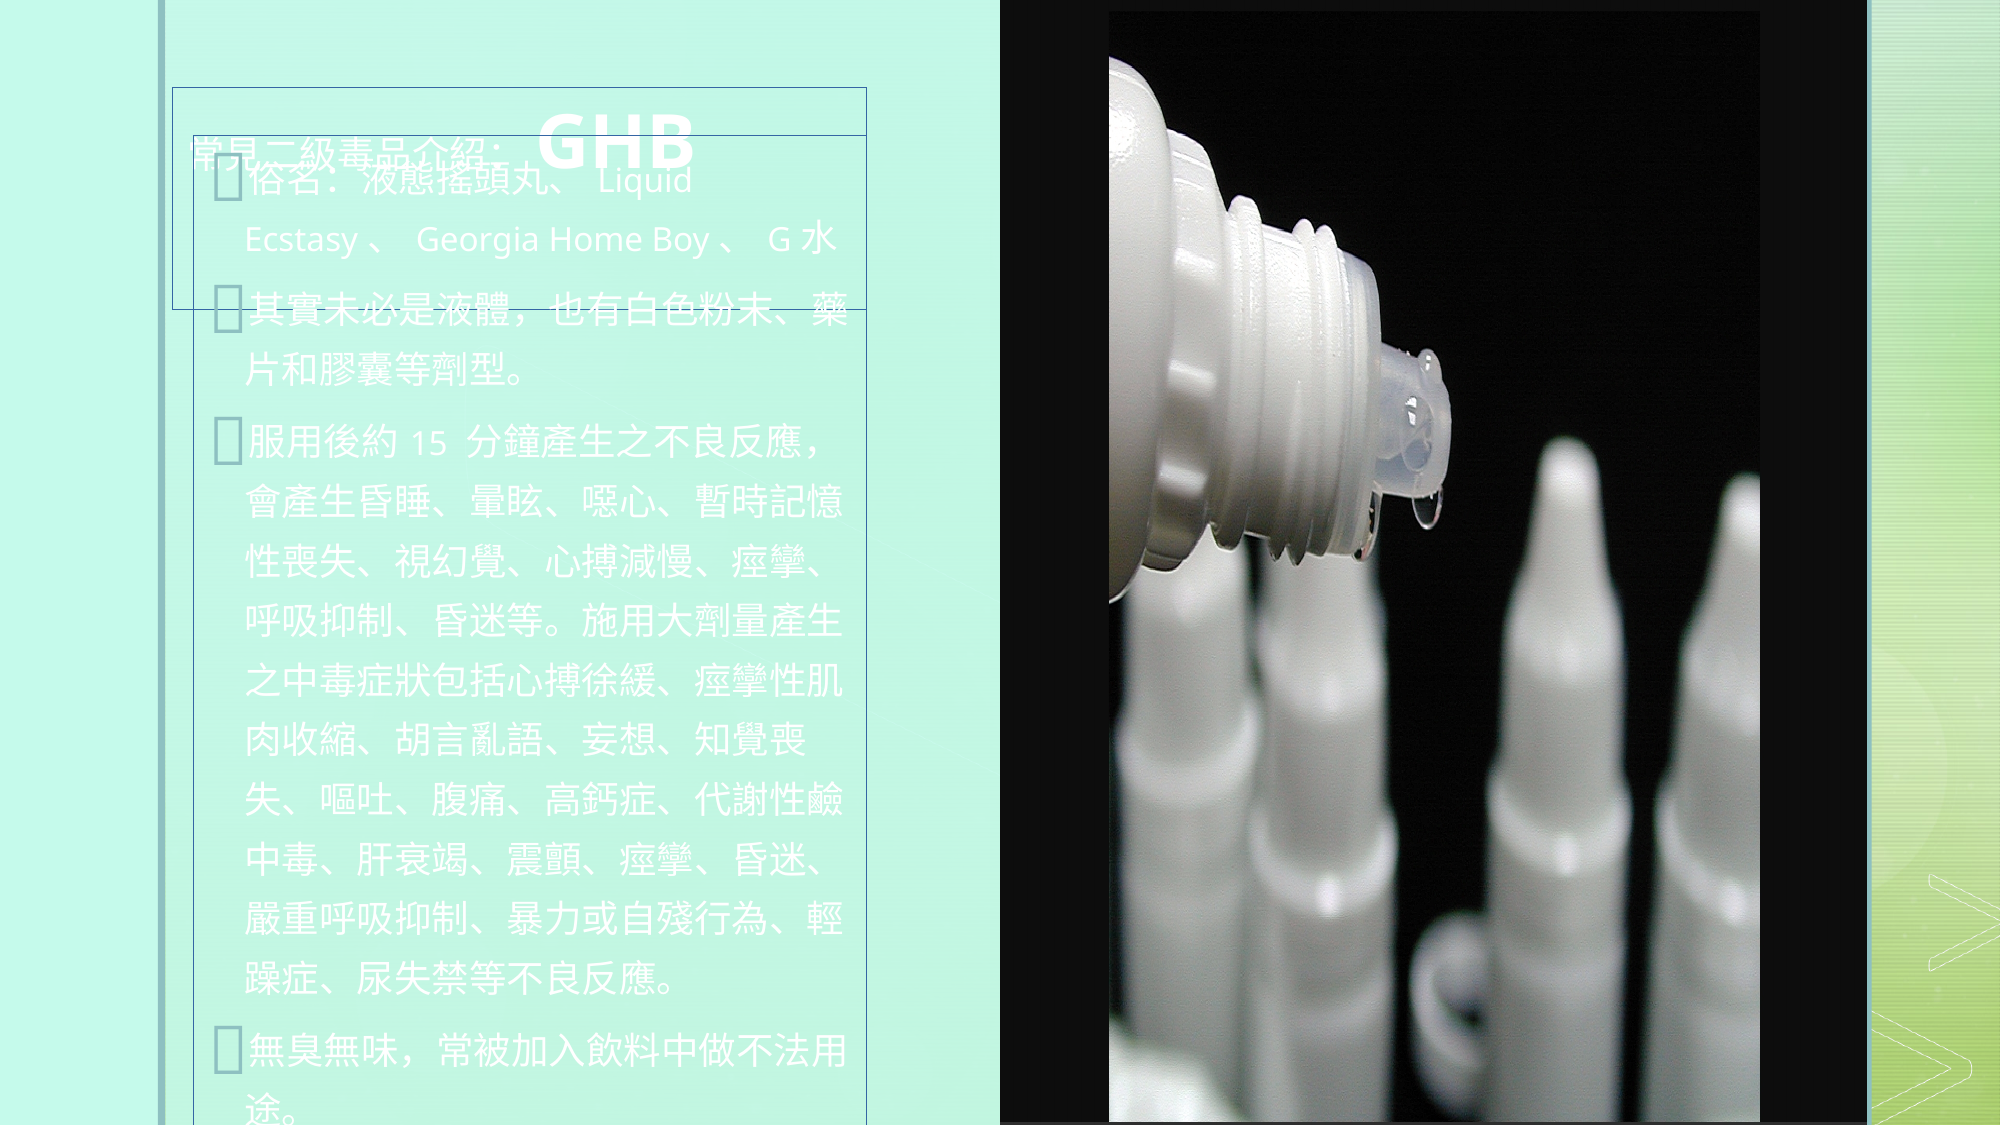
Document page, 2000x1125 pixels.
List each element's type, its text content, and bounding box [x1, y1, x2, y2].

picture [1000, 0, 1867, 1125]
text_box [194, 993, 866, 1125]
picture [1872, 0, 2000, 1125]
text_box 常見二級毒品介紹：GHB [194, 136, 866, 285]
text_box 俗名：液態搖頭丸、Liquid Ecstasy、Georgia Home Boy、G水 其實未必是液體，也有白色粉末、藥片和膠囊等劑型。 服用後約15 分鐘產生之不良反應，會產生昏睡、暈眩、噁心、暫時記憶性喪失、視幻覺、心搏減慢、痙攣、呼吸抑制、昏迷等。施用大劑量產生之中毒症狀包括心搏徐緩、痙攣性肌肉收縮、胡言亂語、妄想、知覺喪失、嘔吐、腹痛、高鈣症、代謝性鹼中毒、肝衰竭、震顫、痙攣、昏迷、嚴重呼吸抑制、暴力或自殘行為、輕躁症、尿失禁等不良反應。 無臭無味，常被加入飲料中做不法用途。 [193, 285, 867, 993]
text_box 常見二級毒品介紹：GHB [172, 87, 867, 310]
text_box [1867, 0, 1872, 1125]
text_box [0, 0, 1000, 1125]
text_box [284, 1117, 292, 1124]
